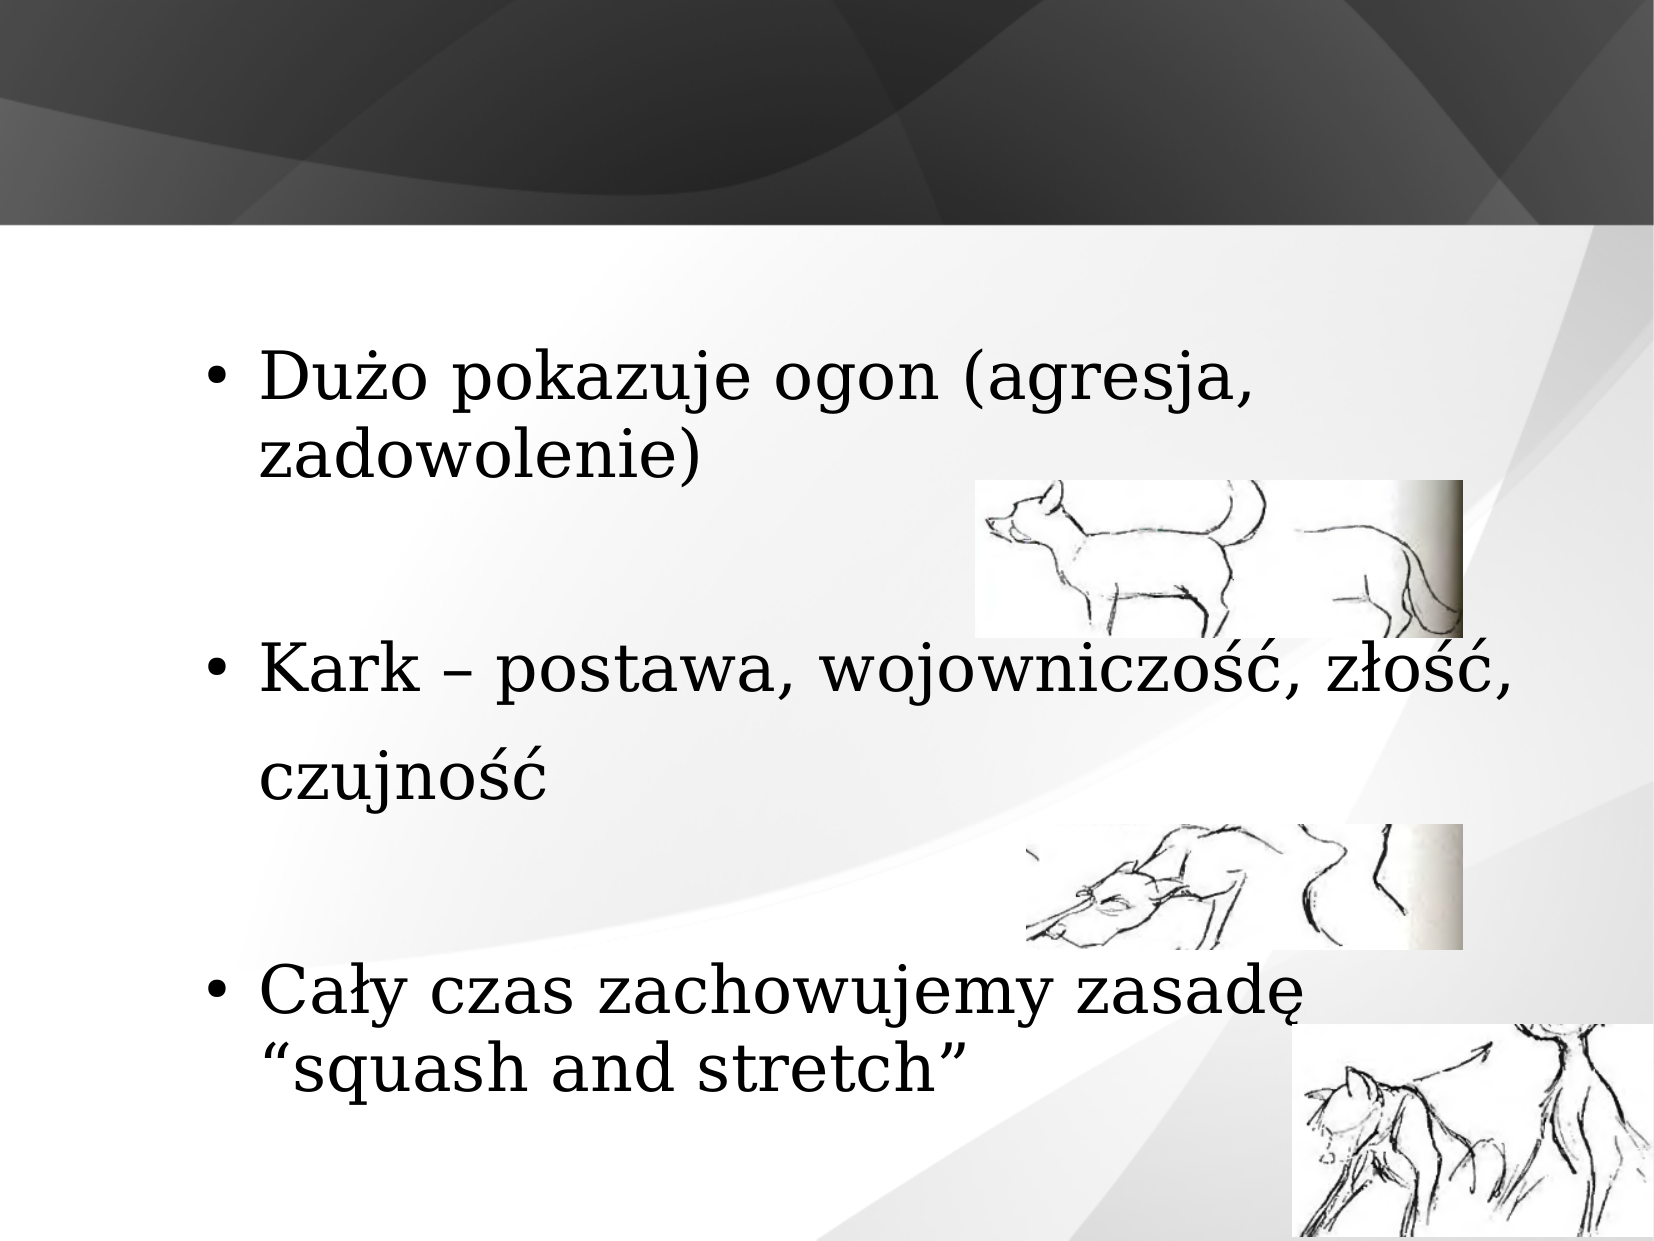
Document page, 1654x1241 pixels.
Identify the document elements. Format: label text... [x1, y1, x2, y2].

list Dużo pokazuje ogon (agresja, zadowolenie) Kark – postawa, wojowniczość, złość, czujność Cały czas zachowujemy zasadę “squash and stretch” [187, 337, 1538, 1108]
picture [0, 0, 1654, 1241]
